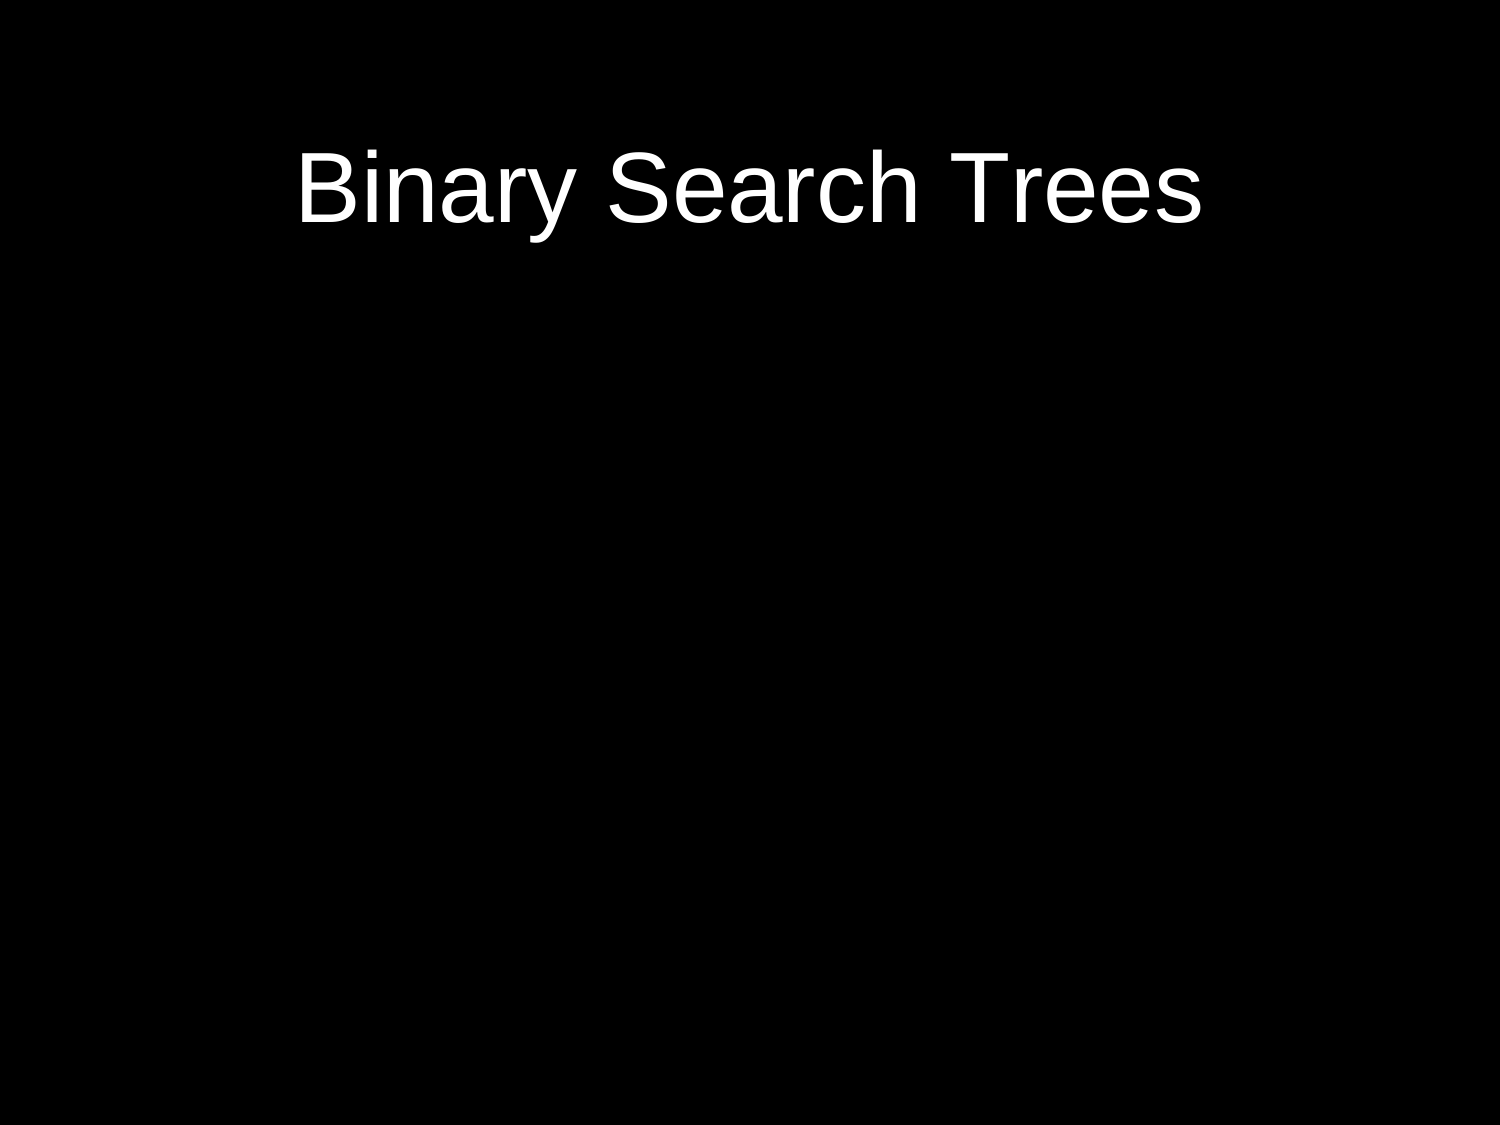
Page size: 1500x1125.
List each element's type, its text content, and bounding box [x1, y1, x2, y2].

title Binary Search Trees [75, 37, 1426, 338]
